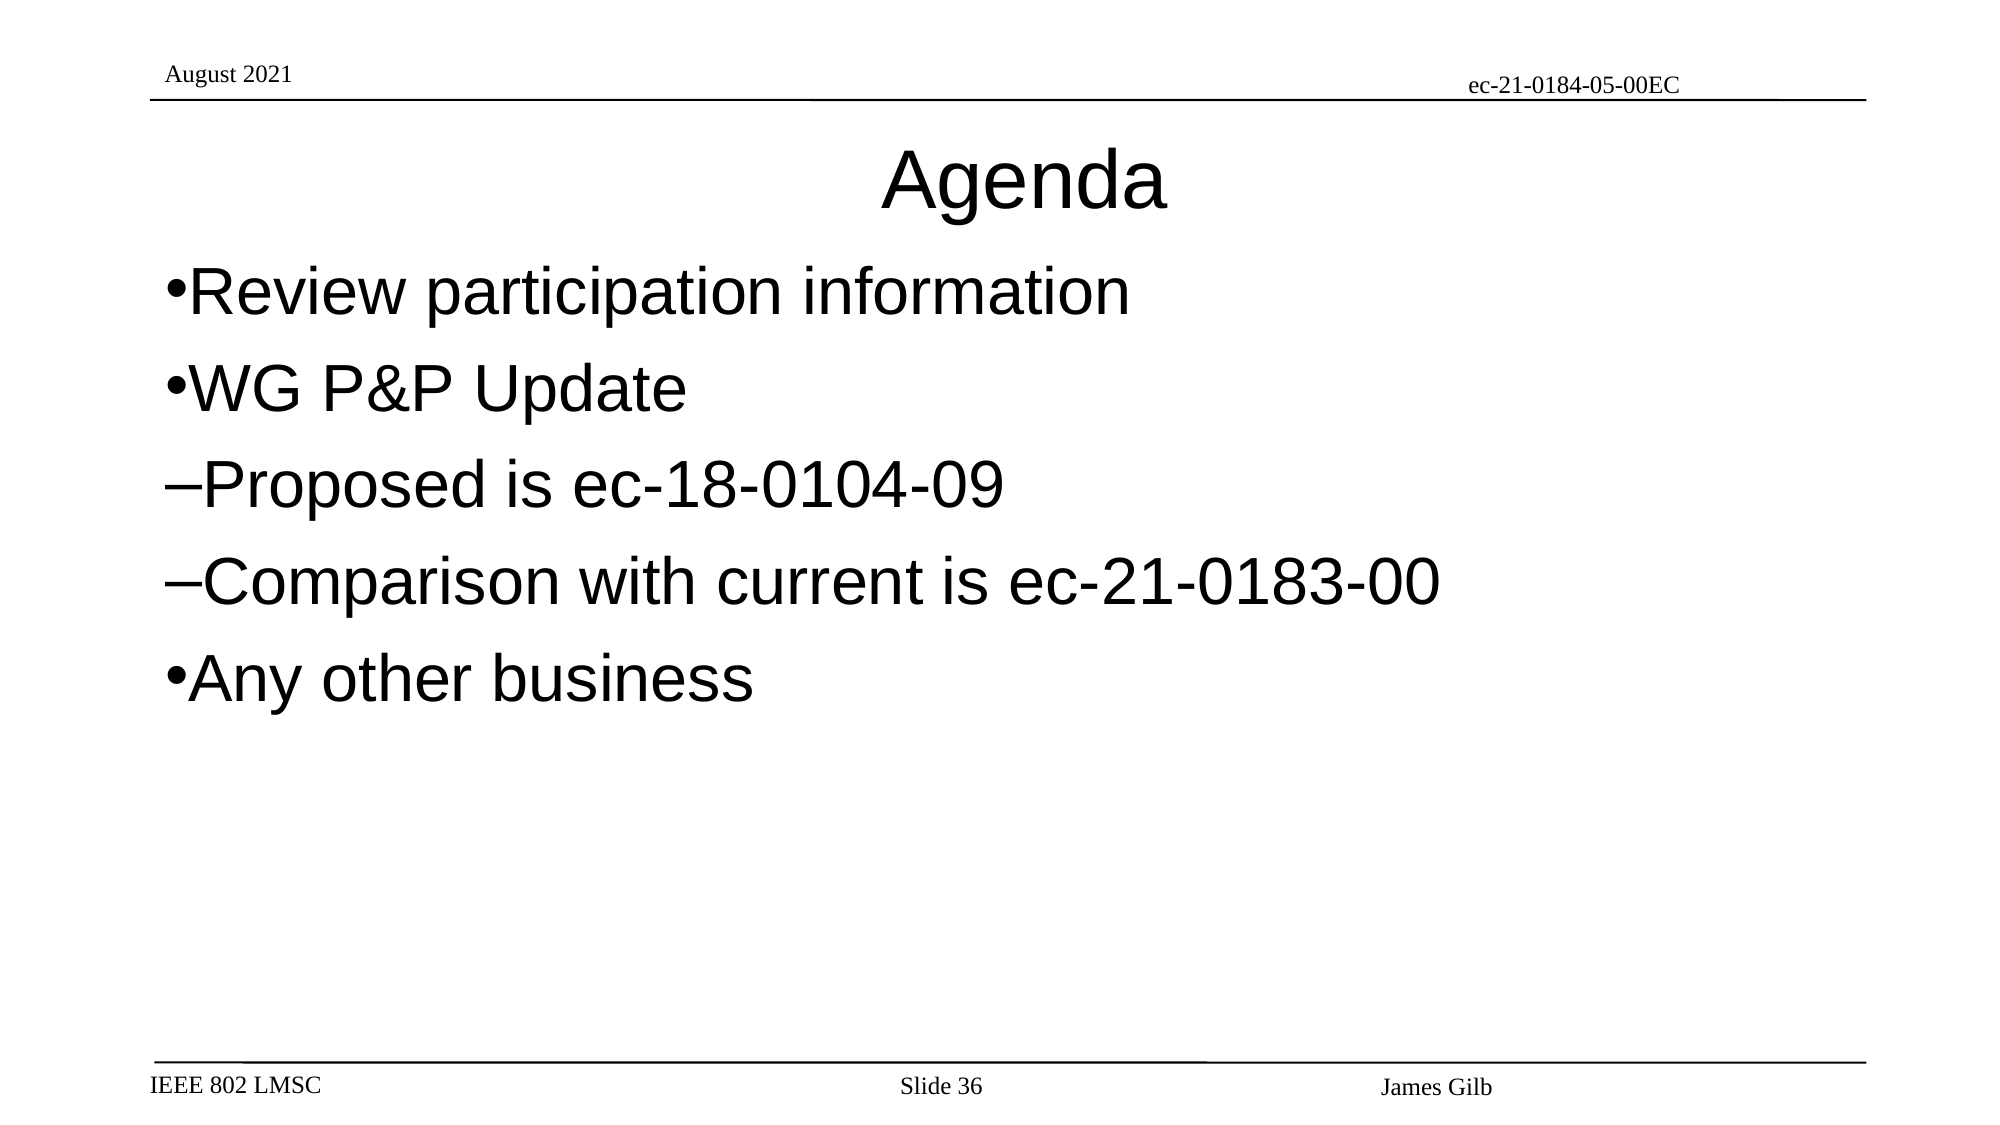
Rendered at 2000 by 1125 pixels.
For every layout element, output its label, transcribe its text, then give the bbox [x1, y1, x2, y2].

list Review participation information WG P&P Update Proposed is ec-18-0104-09 Comparison with current is ec-21-0183-00 Any other business [149, 239, 1900, 1051]
text_box Slide [799, 1069, 1083, 1108]
title Agenda [149, 112, 1900, 238]
